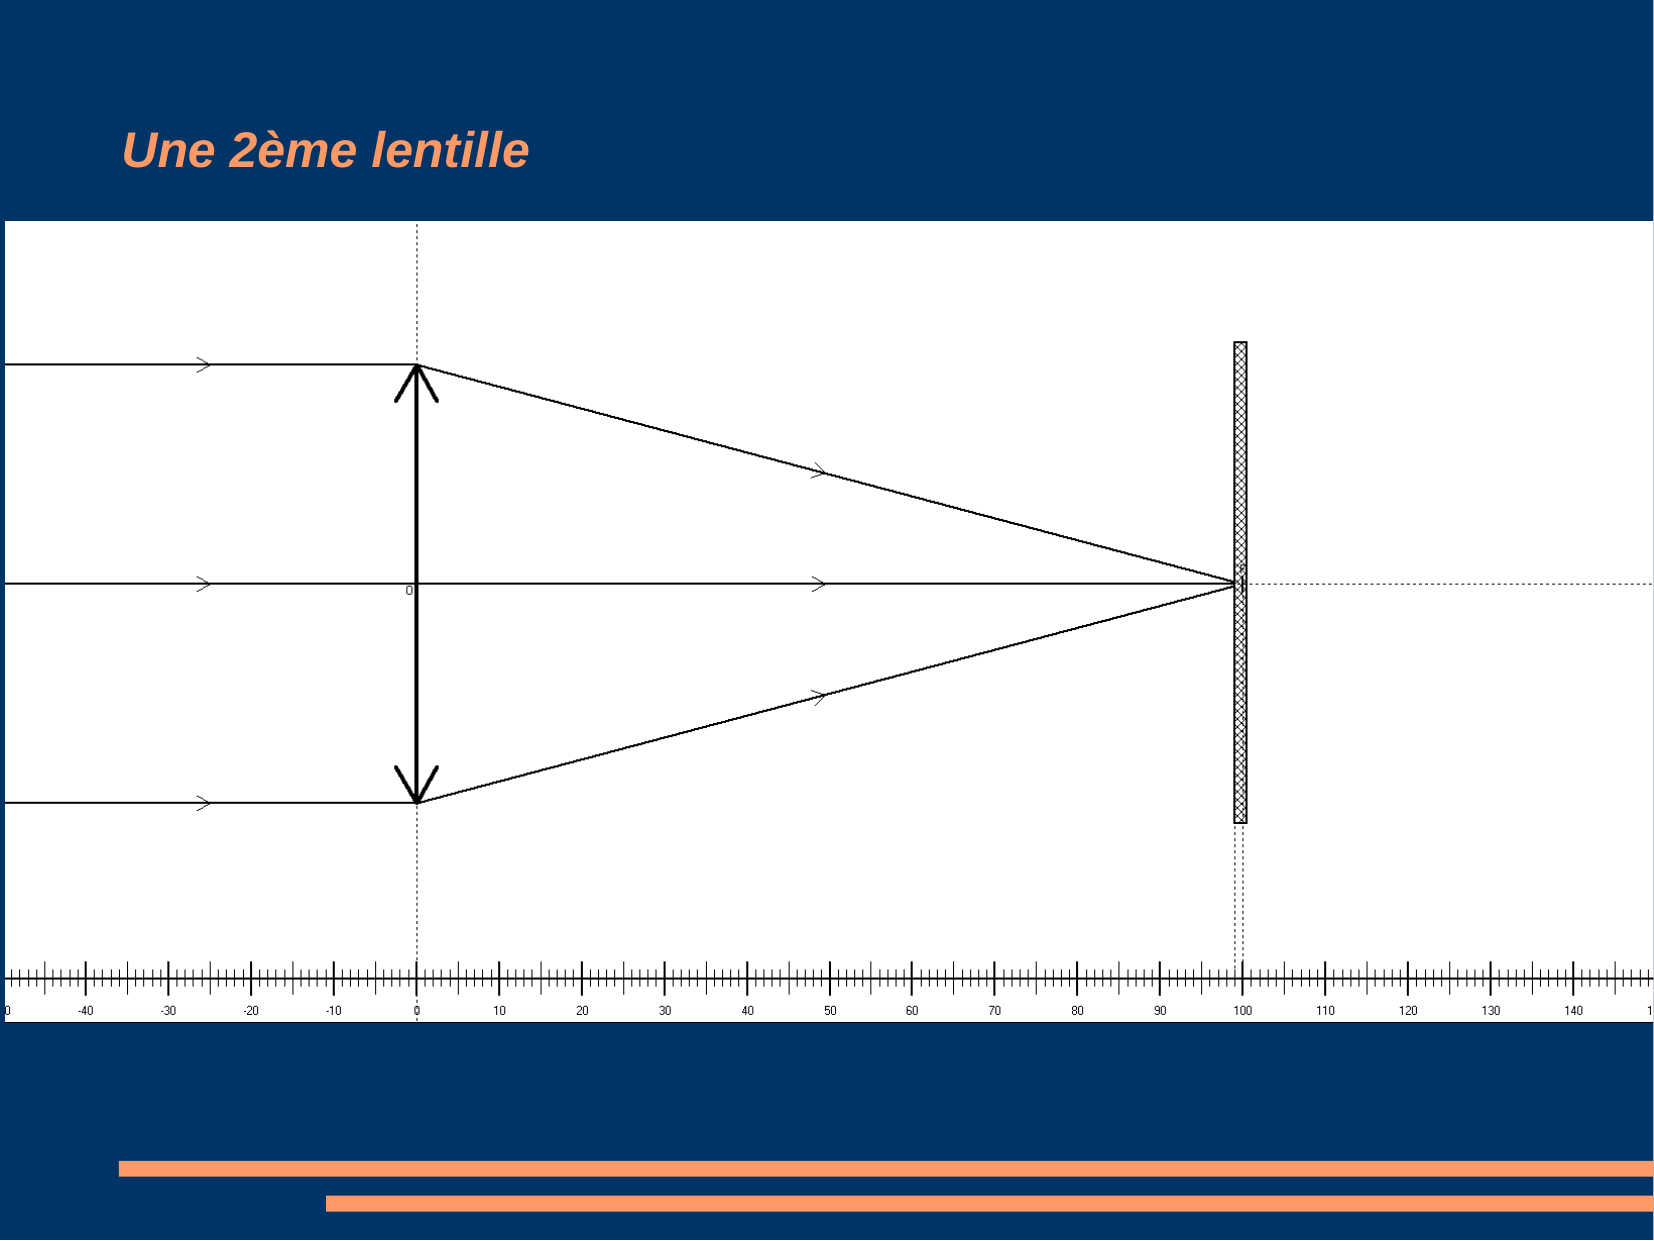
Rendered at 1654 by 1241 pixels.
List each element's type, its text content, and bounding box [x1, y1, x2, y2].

title Une 2ème lentille [121, 46, 1534, 221]
picture [5, 221, 1654, 1023]
